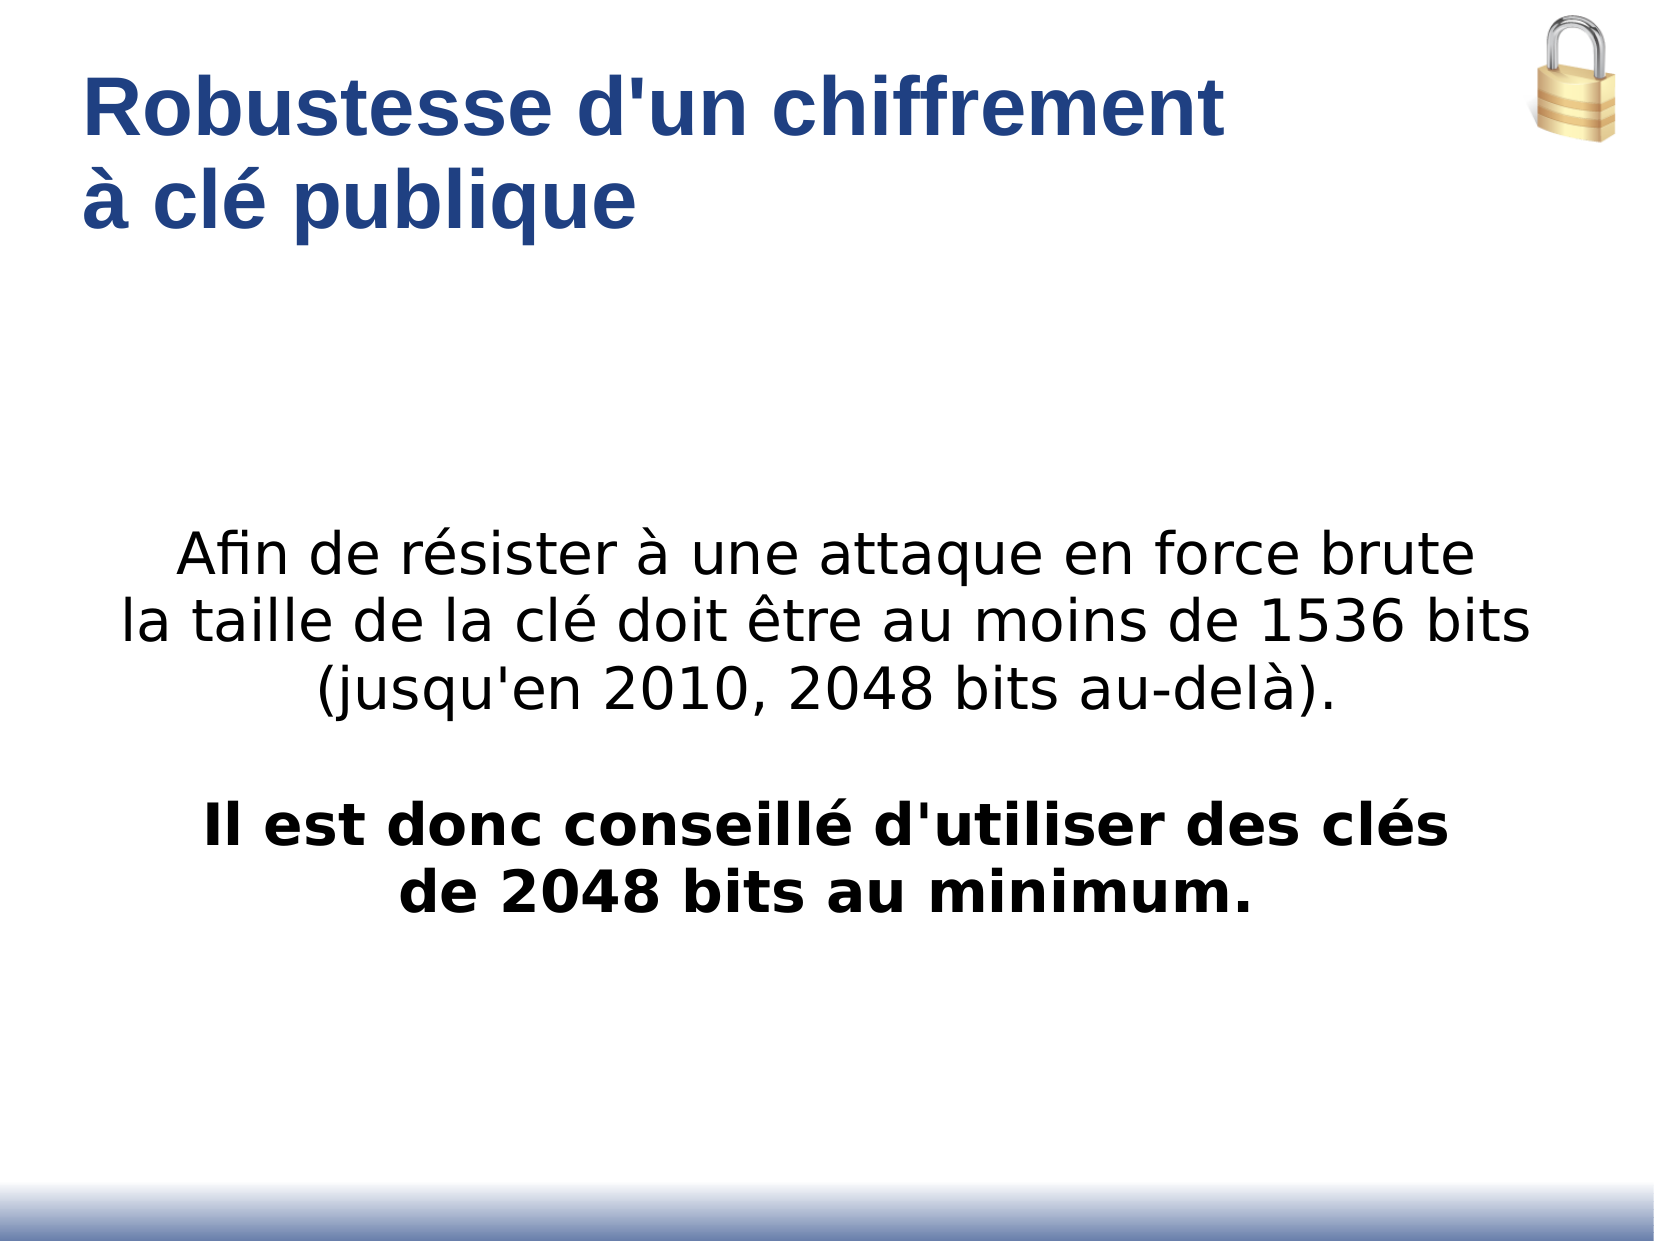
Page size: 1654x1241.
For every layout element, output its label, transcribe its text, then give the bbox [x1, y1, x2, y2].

picture [1505, 11, 1642, 148]
title Robustesse d'un chiffrement à clé publique [82, 49, 1571, 257]
list Afin de résister à une attaque en force brute la taille de la clé doit être au moins de 1536 bits (jusqu'en 2010, 2048 bits au-delà). Il est donc conseillé d'utiliser des clés de 2048 bits au minimum. [82, 324, 1571, 1123]
